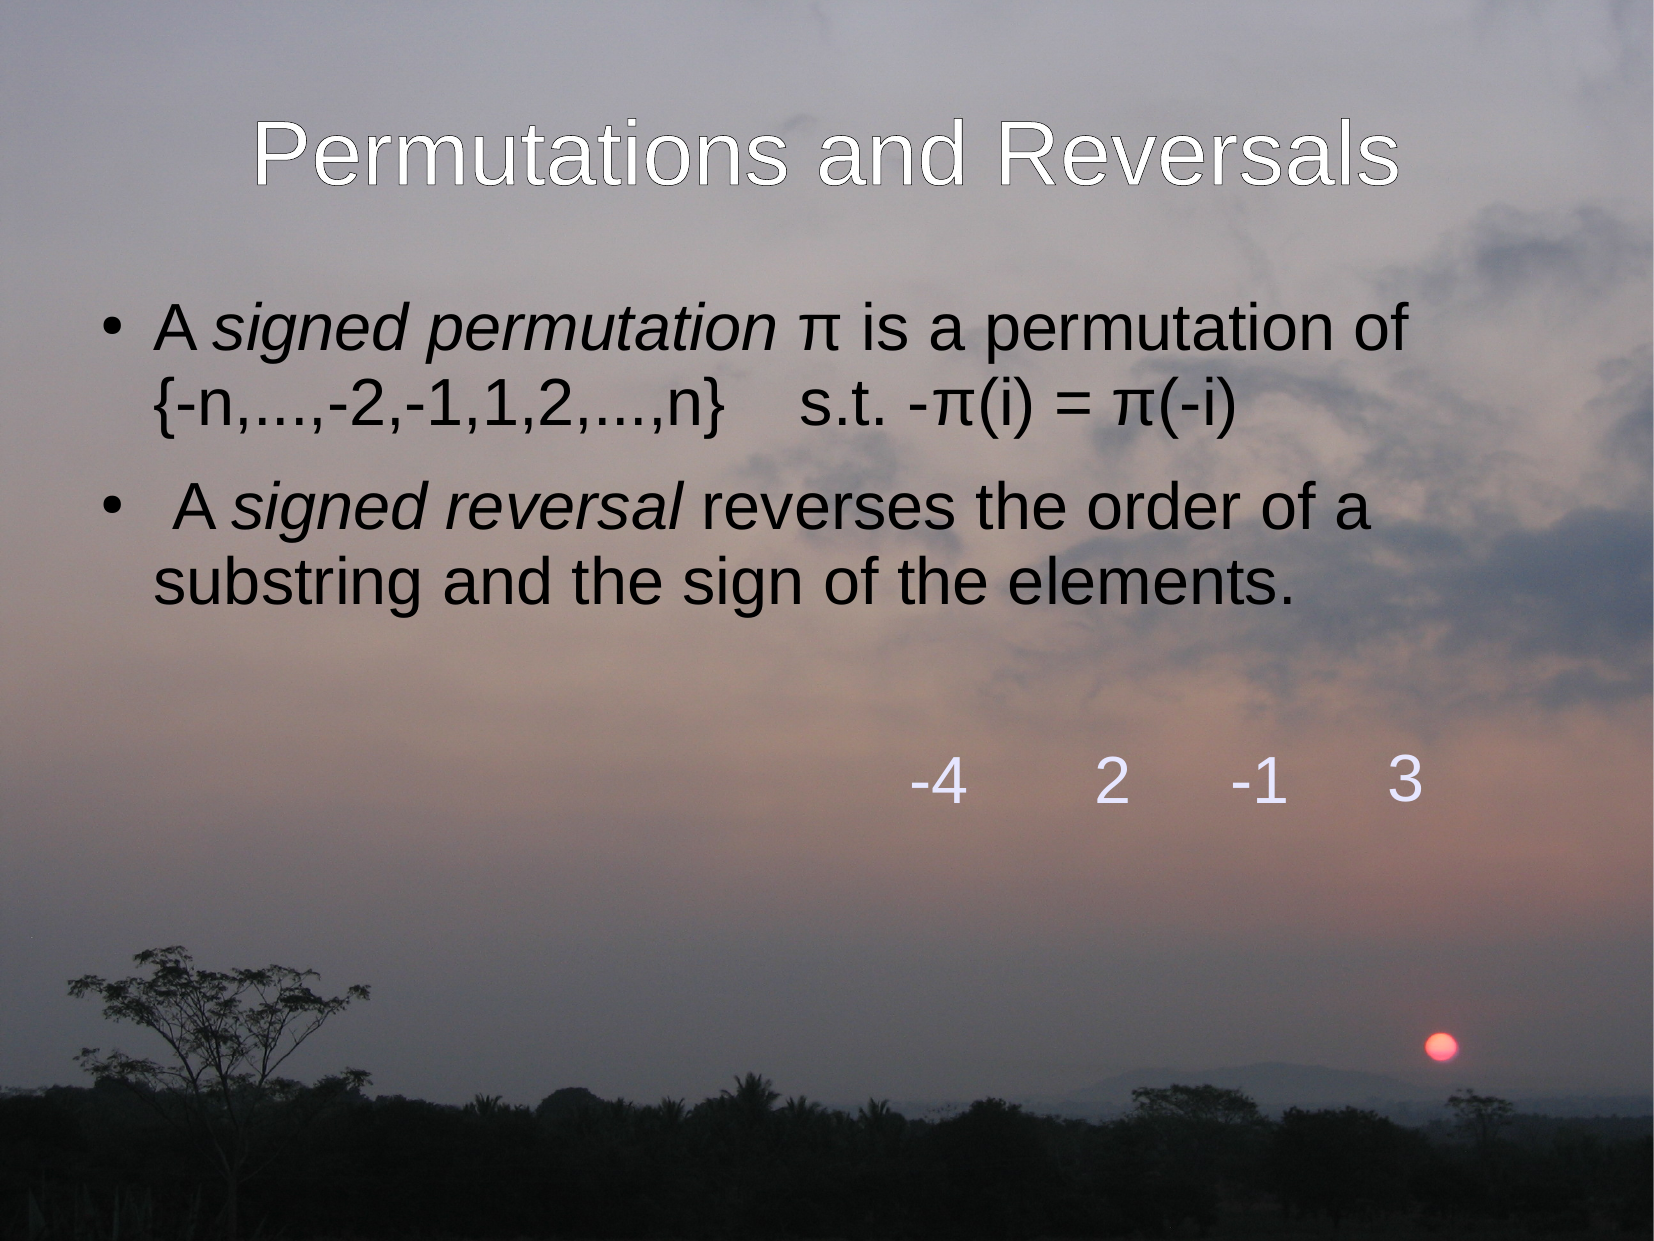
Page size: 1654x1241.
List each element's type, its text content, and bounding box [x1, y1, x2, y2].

title Permutations and Reversals [82, 49, 1571, 257]
text_box 2 [1061, 735, 1147, 859]
text_box 3 [1354, 733, 1464, 858]
text_box -1 [1215, 735, 1305, 859]
picture [0, 0, 1654, 1241]
list A signed permutation π is a permutation of {-n,...,-2,-1,1,2,...,n} s.t. -π(i) = π(-i) A signed reversal reverses the order of a substring and the sign of the elements. [82, 290, 1571, 1094]
text_box -4 [894, 735, 984, 859]
